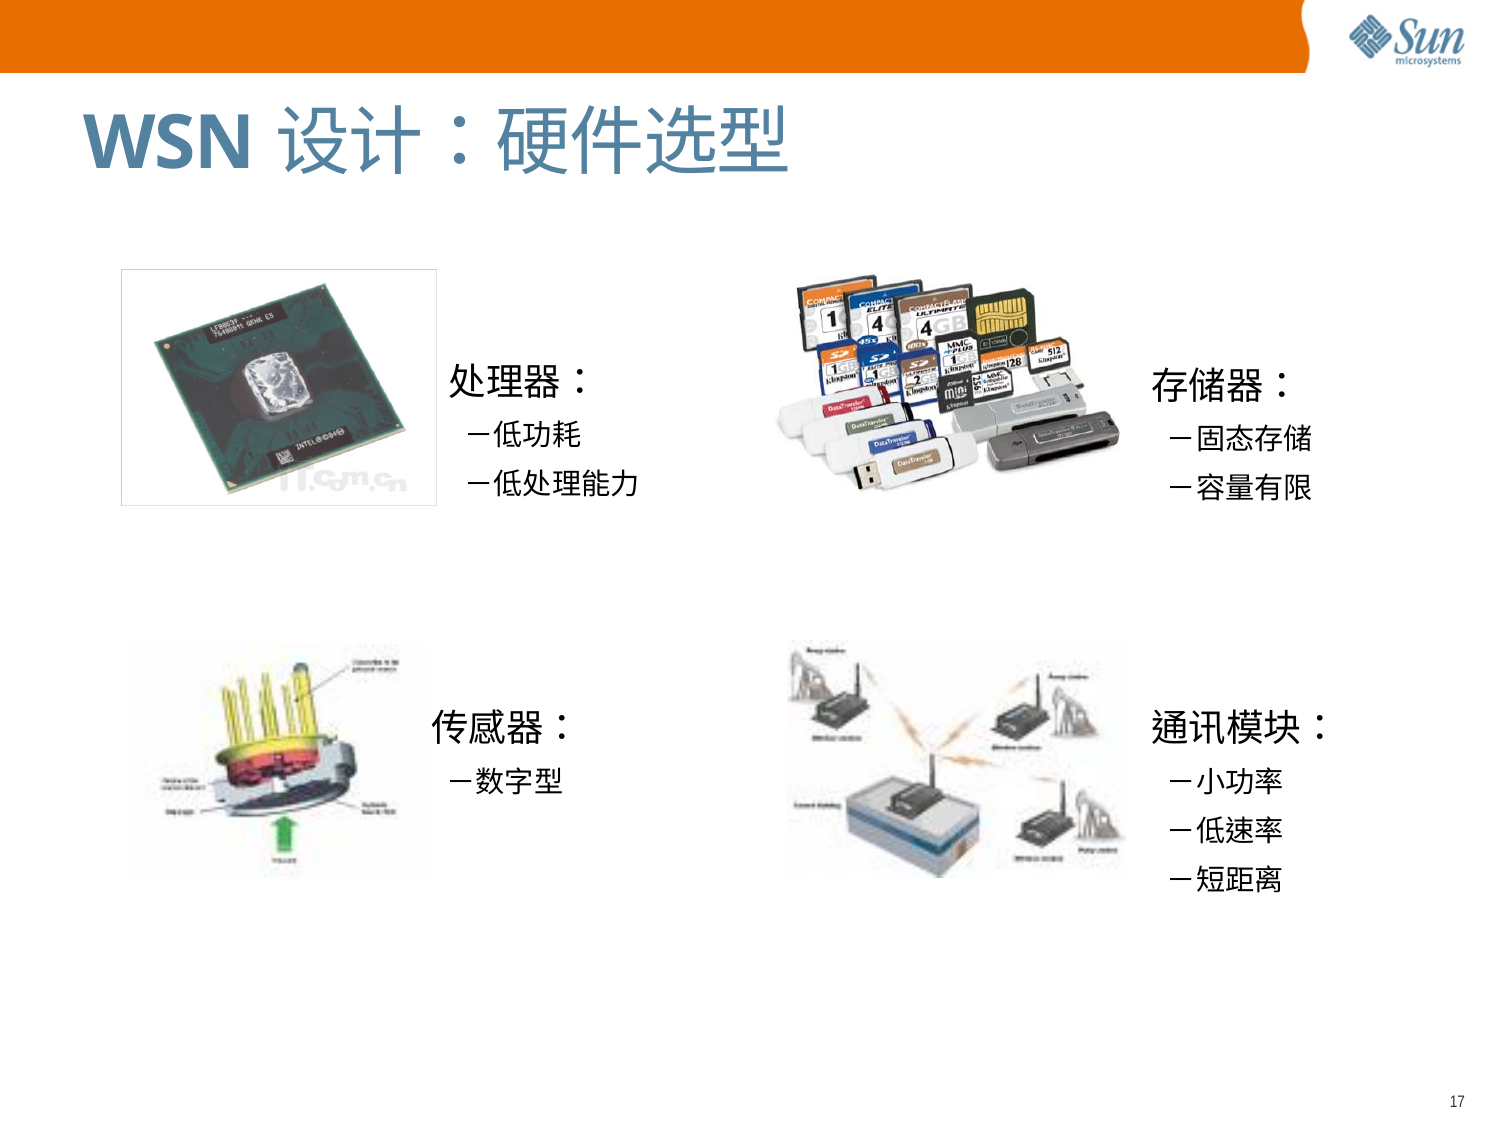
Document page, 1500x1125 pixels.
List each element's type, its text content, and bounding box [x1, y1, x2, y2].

picture [121, 269, 437, 507]
picture [0, 0, 1500, 73]
picture [787, 640, 1126, 878]
picture [125, 644, 429, 881]
text_box 传感器： －数字型 [430, 707, 747, 837]
text_box 通讯模块： －小功率 －低速率 －短距离 [1151, 707, 1467, 880]
text_box 存储器： －固态存储 －容量有限 [1151, 364, 1467, 494]
text_box 处理器： －低功耗 －低处理能力 [448, 360, 646, 490]
title WSN设计：硬件选型 [83, 94, 1446, 199]
picture [775, 264, 1122, 501]
